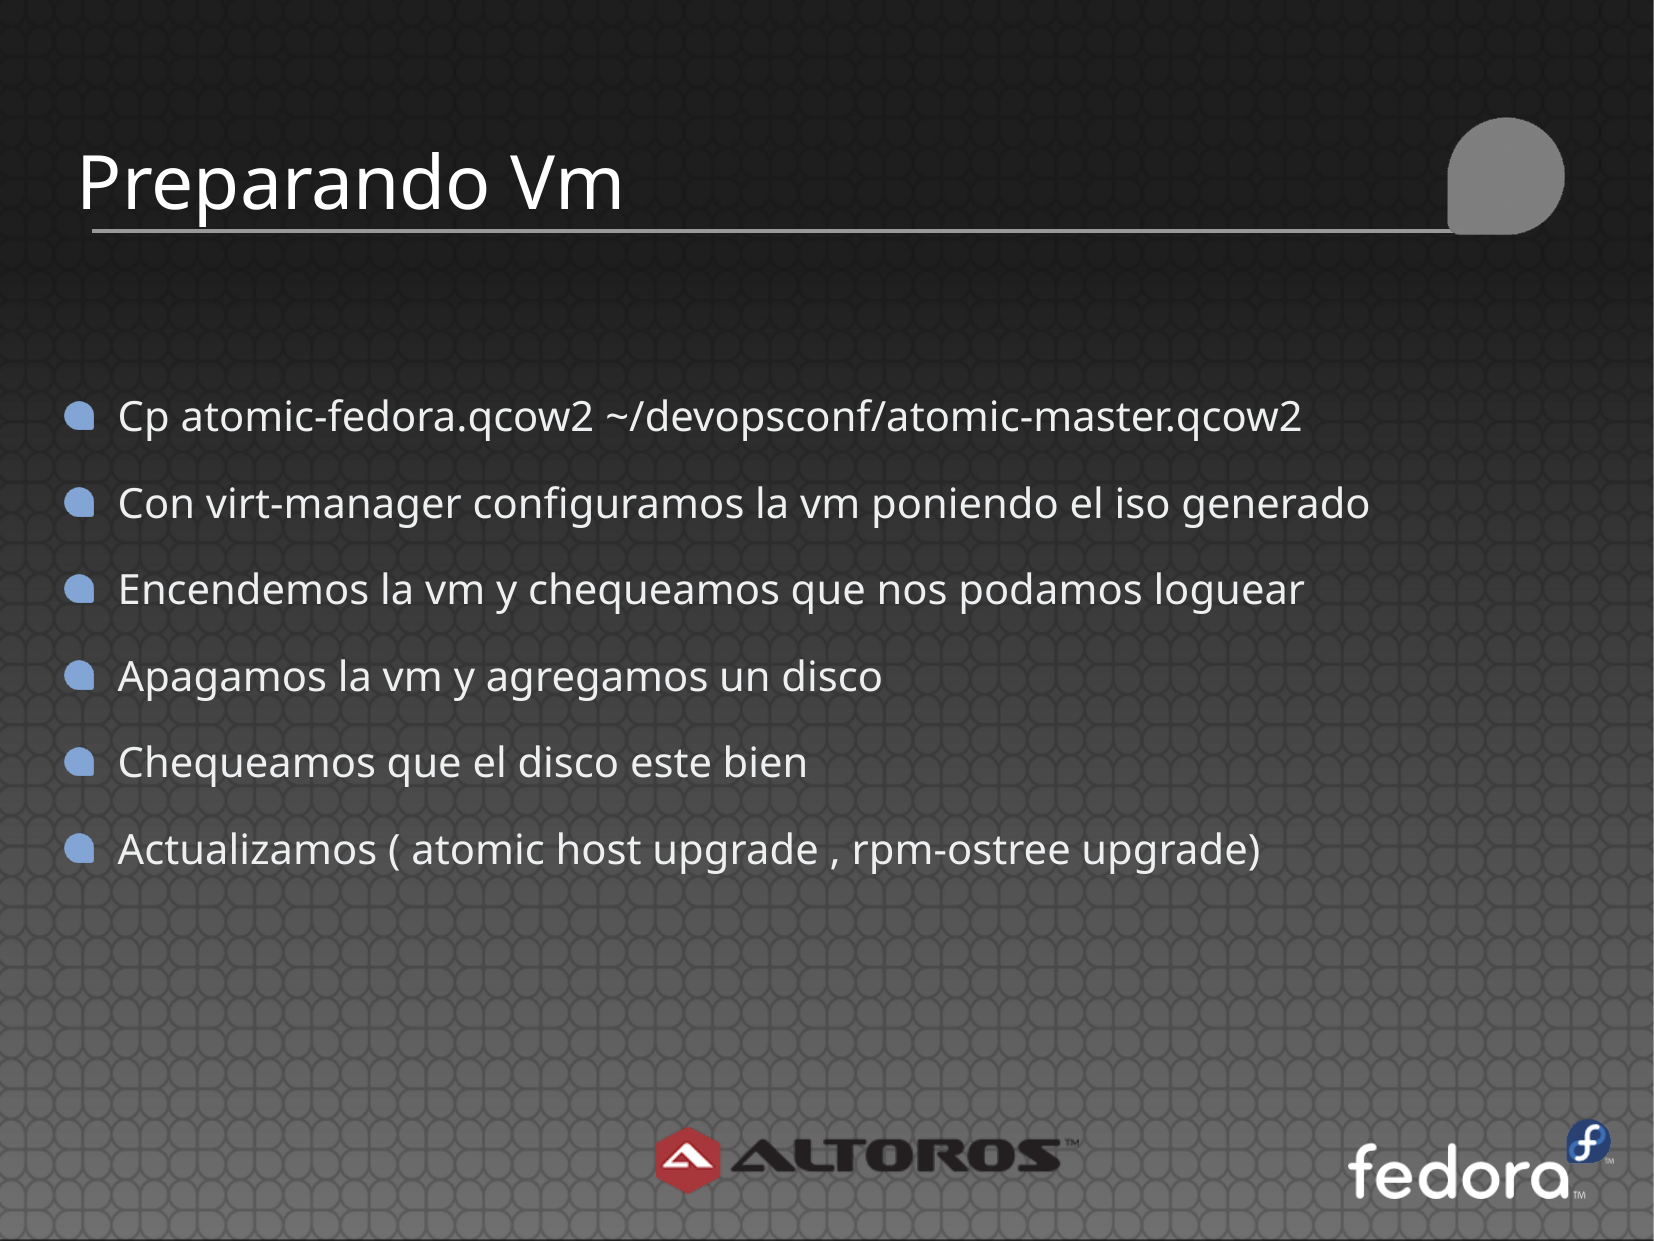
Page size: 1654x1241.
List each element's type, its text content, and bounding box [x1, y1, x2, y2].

list Cp atomic-fedora.qcow2 ~/devopsconf/atomic-master.qcow2 Con virt-manager configuramos la vm poniendo el iso generado Encendemos la vm y chequeamos que nos podamos loguear Apagamos la vm y agregamos un disco Chequeamos que el disco este bien Actualizamos ( atomic host upgrade , rpm-ostree upgrade) [46, 300, 1536, 1241]
picture [0, 0, 1654, 1241]
picture [656, 1127, 1079, 1194]
title Preparando Vm [76, 112, 1566, 249]
